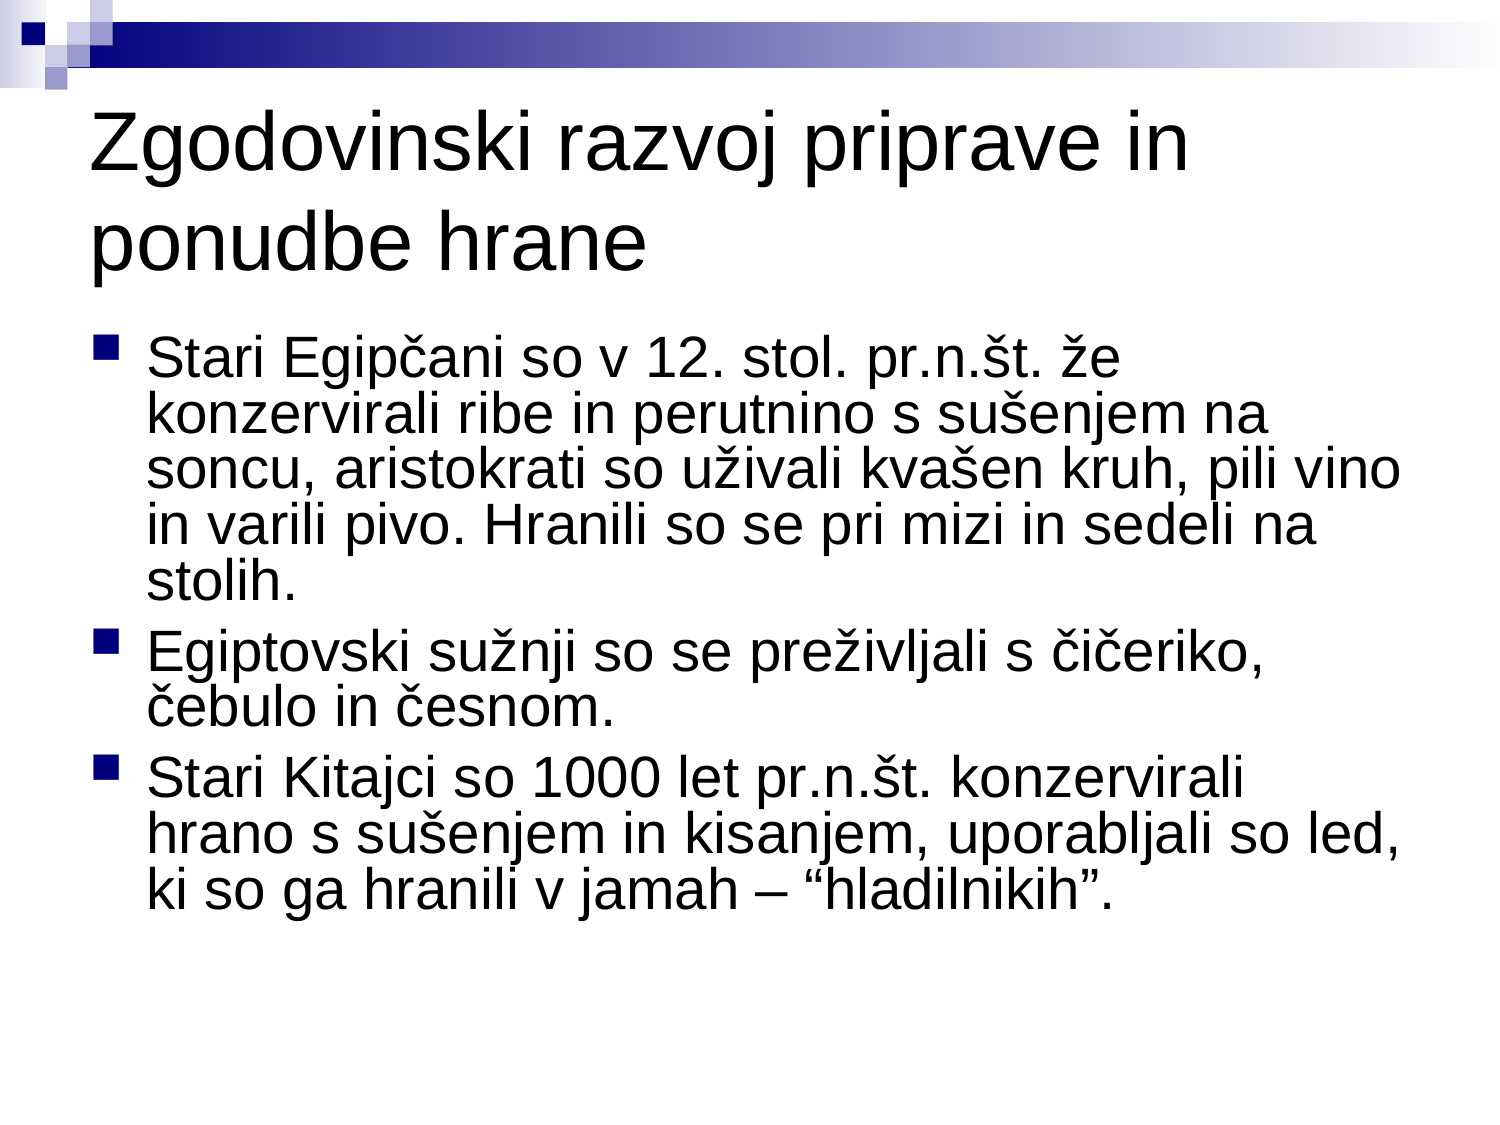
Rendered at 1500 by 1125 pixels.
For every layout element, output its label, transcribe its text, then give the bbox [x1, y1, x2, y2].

list Stari Egipčani so v 12. stol. pr.n.št. že konzervirali ribe in perutnino s sušenjem na soncu, aristokrati so uživali kvašen kruh, pili vino in varili pivo. Hranili so se pri mizi in sedeli na stolih. Egiptovski sužnji so se preživljali s čičeriko, čebulo in česnom. Stari Kitajci so 1000 let pr.n.št. konzervirali hrano s sušenjem in kisanjem, uporabljali so led, ki so ga hranili v jamah – “hladilnikih”. [75, 324, 1426, 1000]
title Zgodovinski razvoj priprave in ponudbe hrane [75, 75, 1426, 301]
